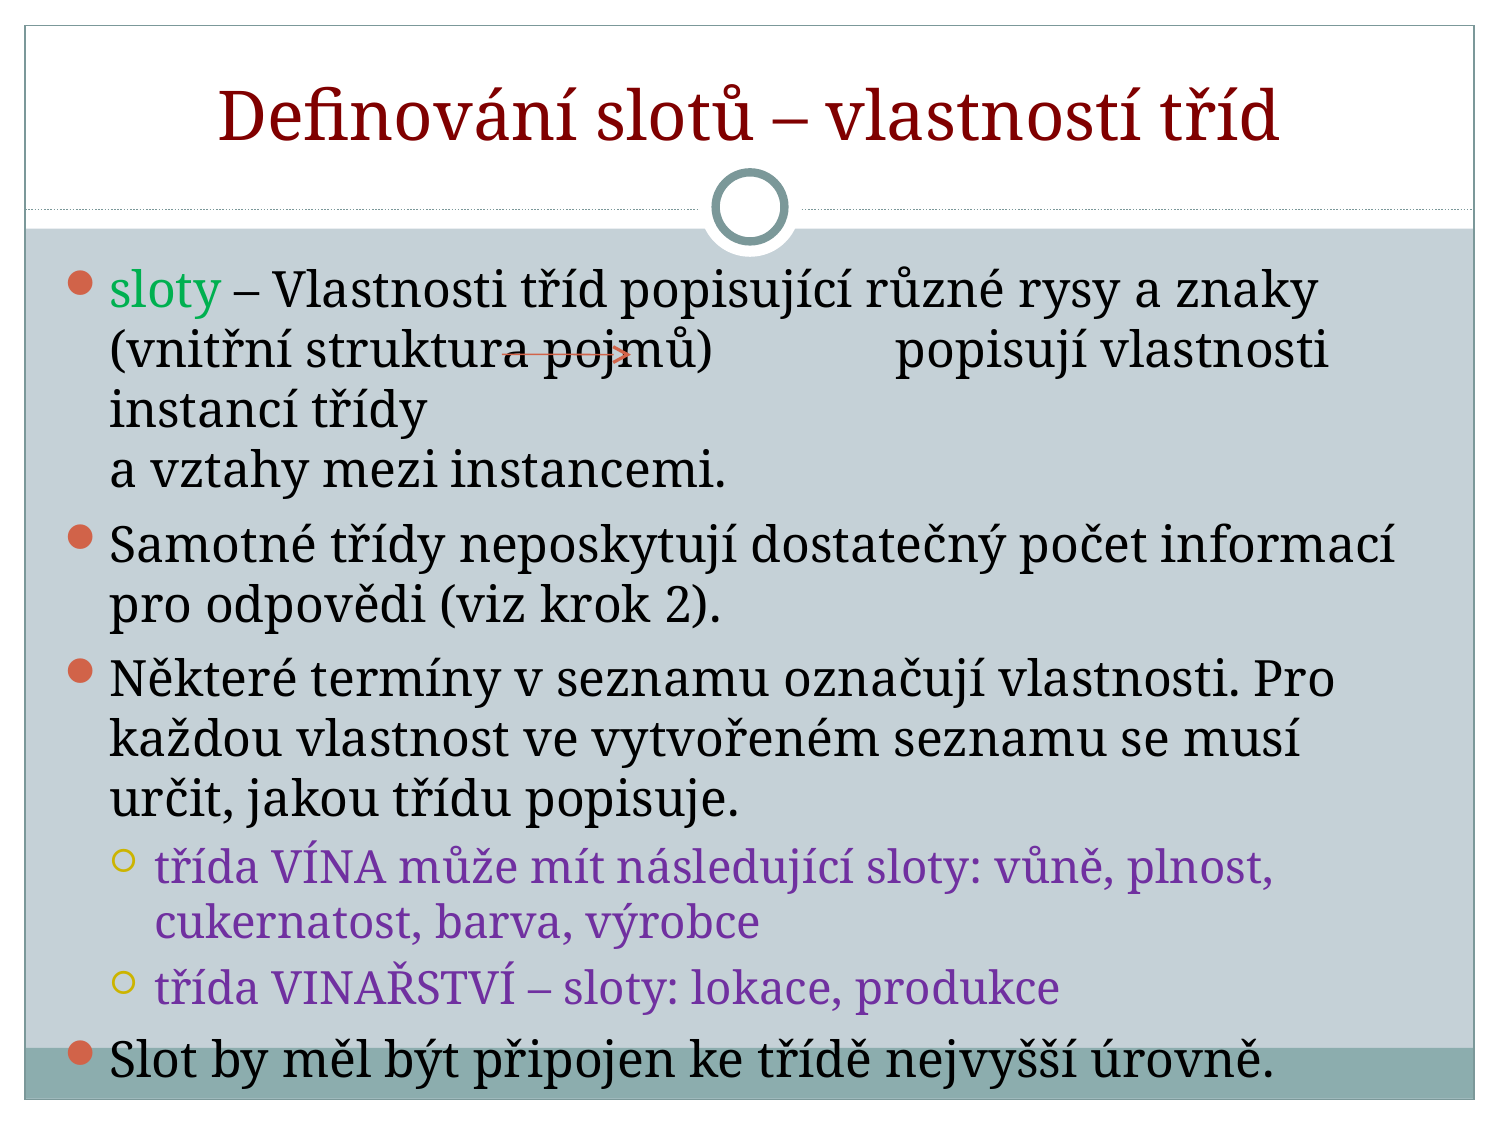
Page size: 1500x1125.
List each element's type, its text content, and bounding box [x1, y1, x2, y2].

title Definování slotů – vlastností tříd [49, 37, 1450, 162]
list sloty – Vlastnosti tříd popisující různé rysy a znaky (vnitřní struktura pojmů) popisují vlastnosti instancí třídy a vztahy mezi instancemi. Samotné třídy neposkytují dostatečný počet informací pro odpovědi (viz krok 2). Některé termíny v seznamu označují vlastnosti. Pro každou vlastnost ve vytvořeném seznamu se musí určit, jakou třídu popisuje. třída VÍNA může mít následující sloty: vůně, plnost, cukernatost, barva, výrobce třída VINAŘSTVÍ – sloty: lokace, produkce Slot by měl být připojen ke třídě nejvyšší úrovně. [49, 250, 1445, 1055]
